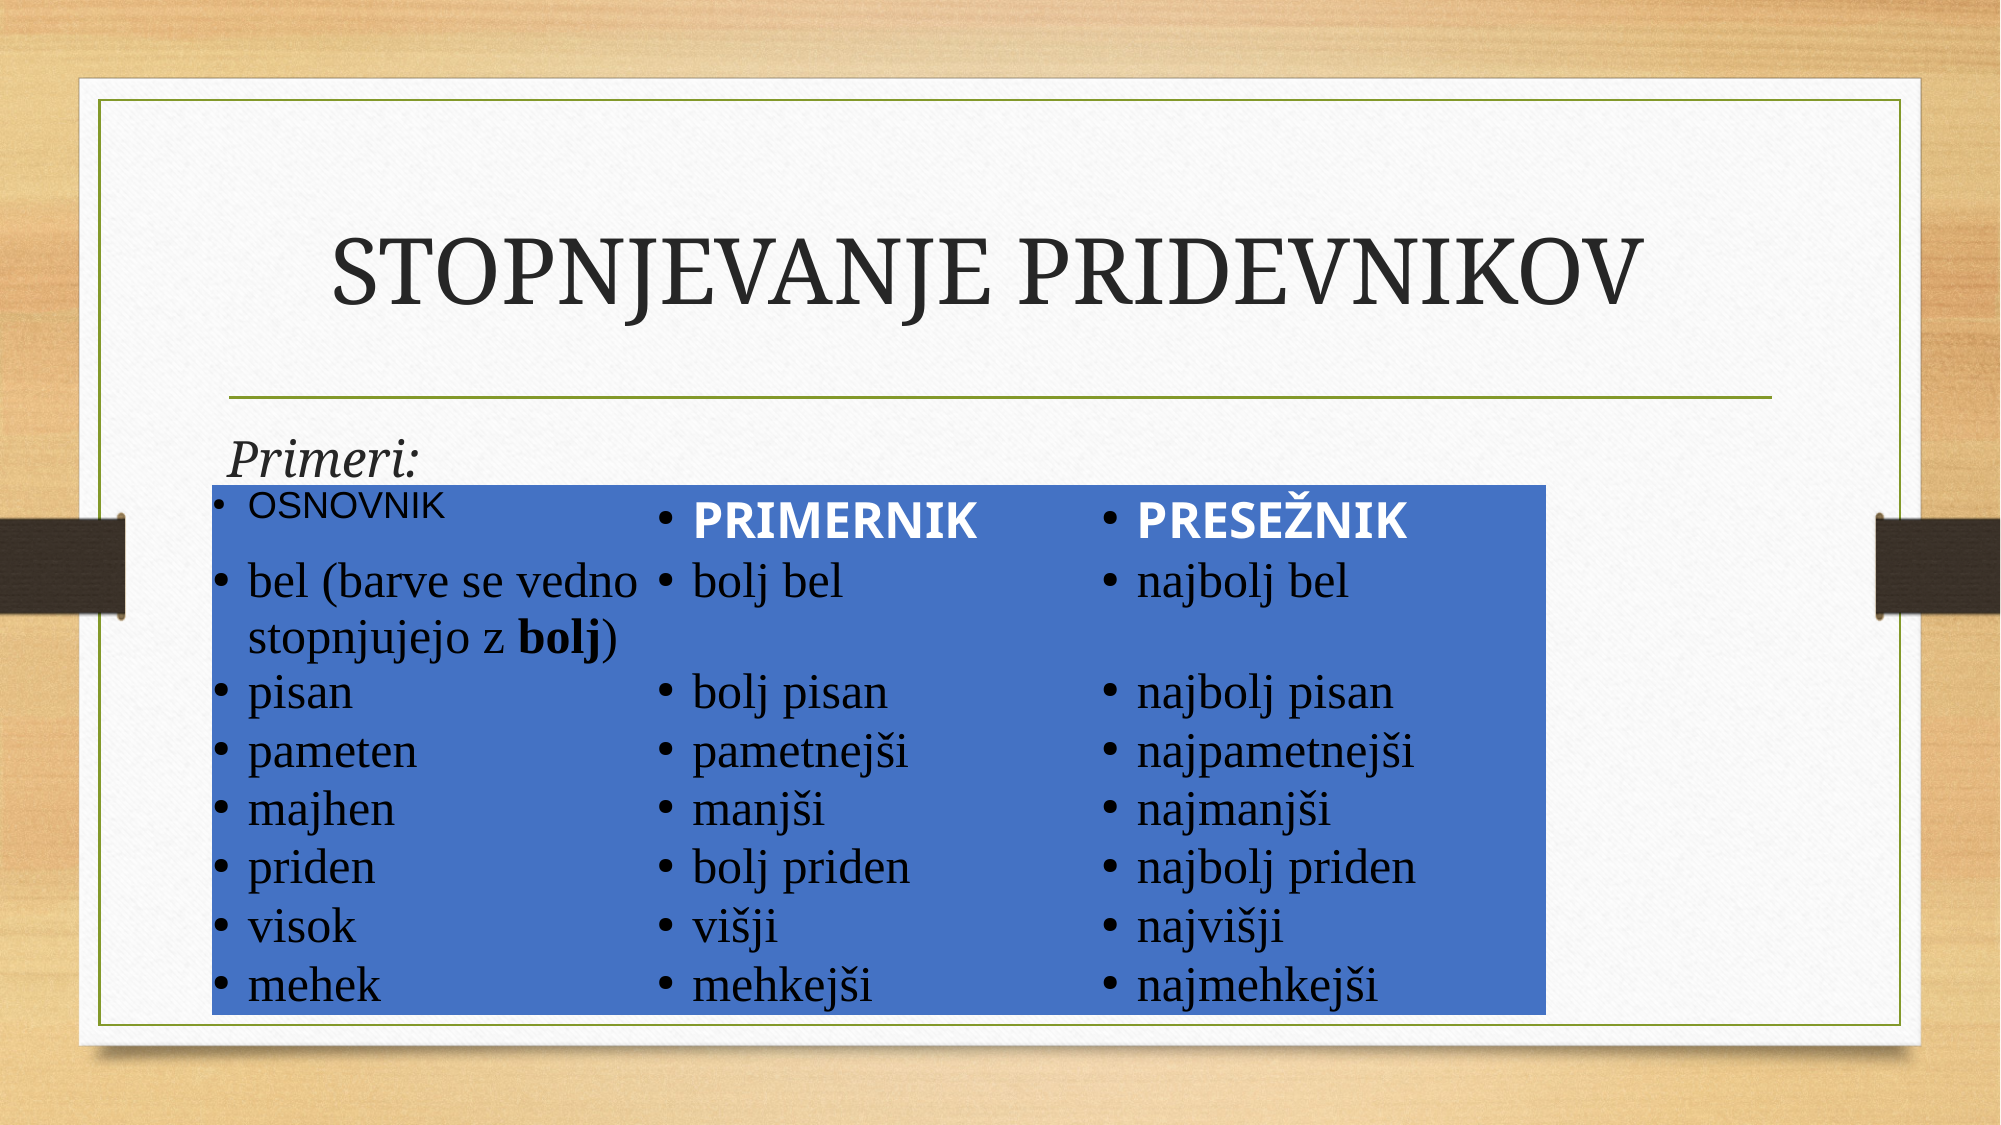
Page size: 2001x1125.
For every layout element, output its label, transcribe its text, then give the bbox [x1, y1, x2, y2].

table_cell manjši [657, 781, 1101, 840]
table_cell mehek [212, 957, 657, 1015]
table_cell pameten [212, 722, 657, 781]
table_cell bolj pisan [657, 664, 1101, 722]
table_cell bolj bel [657, 553, 1101, 664]
table_cell pisan [212, 664, 657, 722]
table_cell najmanjši [1101, 781, 1546, 840]
list Primeri: [212, 419, 1511, 485]
table_cell najbolj bel [1101, 553, 1546, 664]
table_cell priden [212, 840, 657, 898]
table_header PRIMERNIK [657, 485, 1101, 553]
table_cell najmehkejši [1101, 957, 1546, 1015]
table_cell najbolj priden [1101, 840, 1546, 898]
table_cell višji [657, 898, 1101, 957]
title STOPNJEVANJE PRIDEVNIKOV [212, 161, 1788, 376]
table_cell najpametnejši [1101, 722, 1546, 781]
table_cell mehkejši [657, 957, 1101, 1015]
table_cell pametnejši [657, 722, 1101, 781]
table_cell visok [212, 898, 657, 957]
table_cell bel (barve se vedno stopnjujejo z bolj) [212, 553, 657, 664]
table_cell najvišji [1101, 898, 1546, 957]
table_header OSNOVNIK [212, 485, 657, 553]
table_cell najbolj pisan [1101, 664, 1546, 722]
table_cell bolj priden [657, 840, 1101, 898]
table_header PRESEŽNIK [1101, 485, 1546, 553]
table_cell majhen [212, 781, 657, 840]
